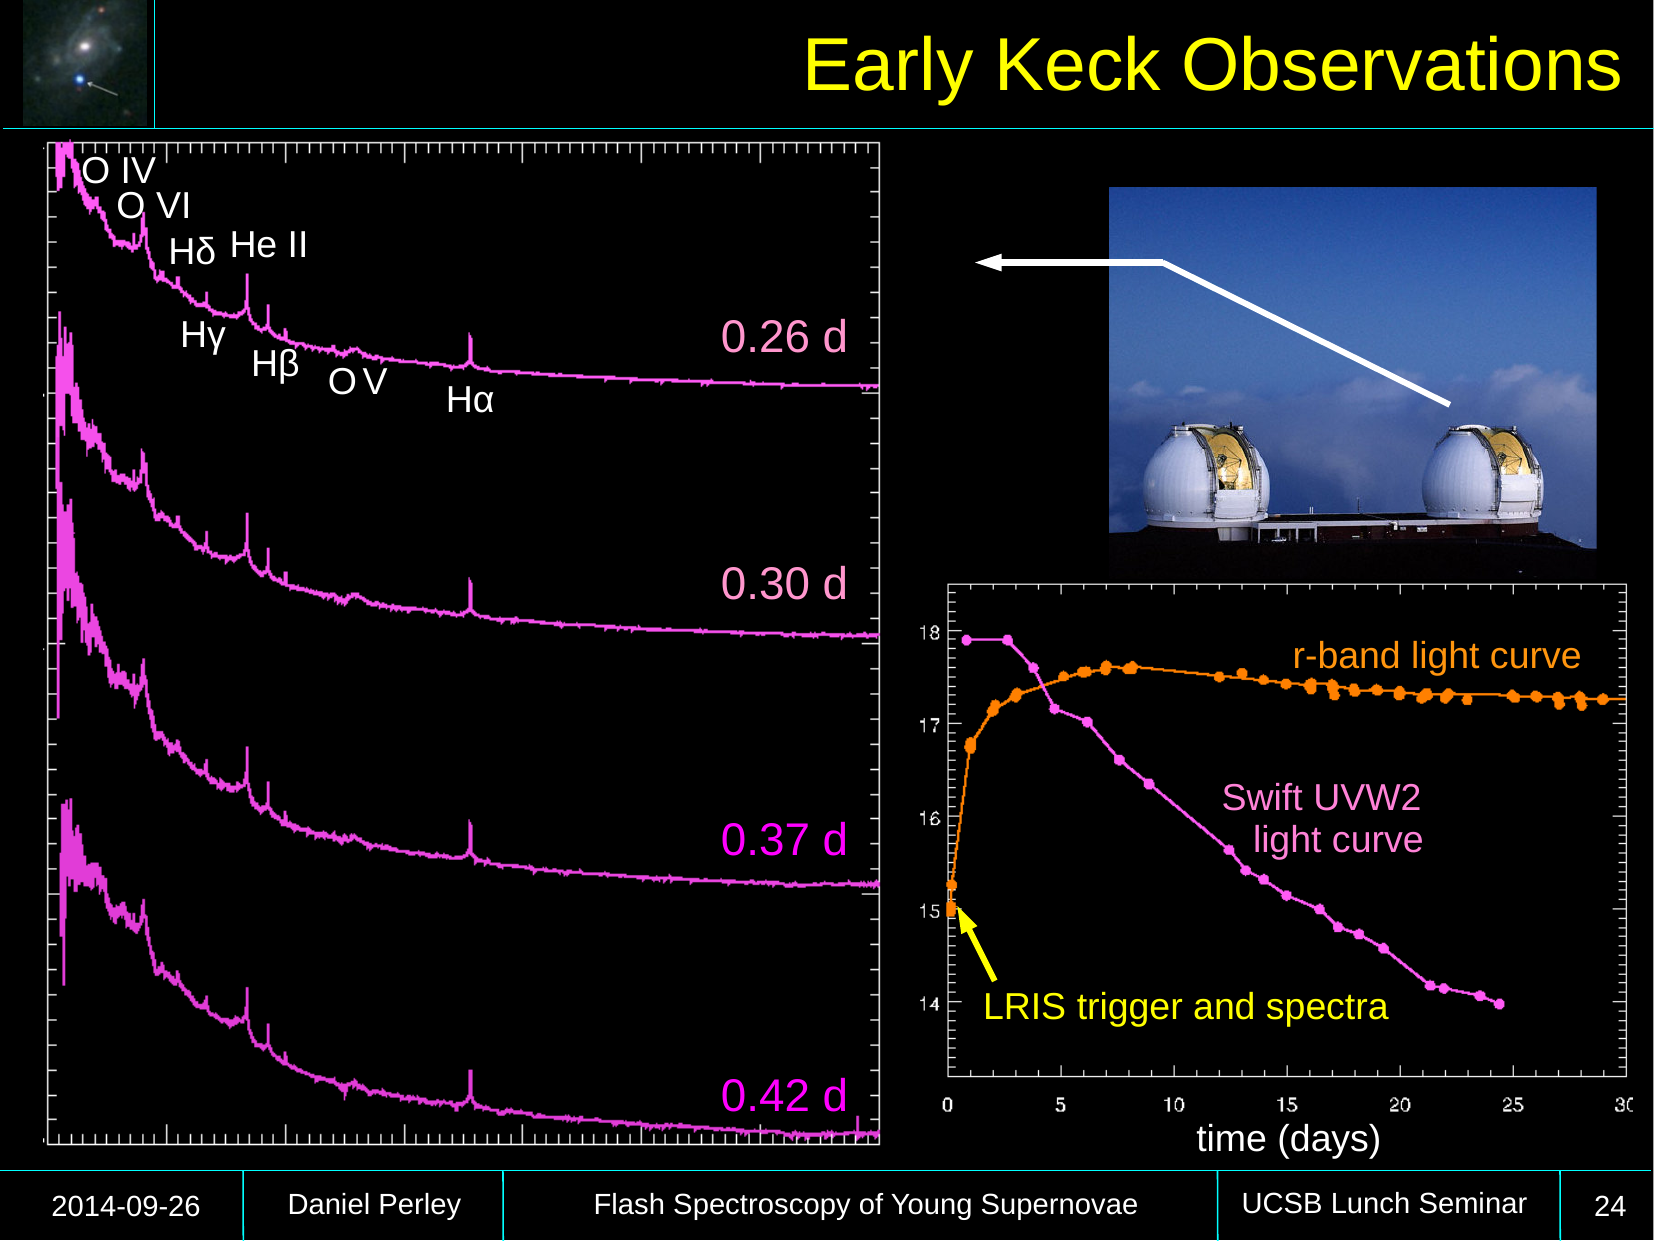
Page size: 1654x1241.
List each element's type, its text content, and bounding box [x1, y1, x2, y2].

text_box O VI [98, 174, 212, 238]
text_box 0.26 d 0.30 d 0.37 d 0.42 d [702, 300, 867, 1132]
text_box Hβ [233, 332, 321, 396]
text_box time (days) [1101, 1107, 1477, 1171]
text_box Hα [428, 367, 515, 431]
text_box Hδ [150, 219, 238, 283]
text_box Hγ [162, 302, 250, 366]
picture [23, 0, 147, 126]
title Early Keck Observations [187, 21, 1624, 108]
text_box r-band light curve [1275, 623, 1613, 687]
picture [43, 138, 883, 1151]
text_box He II [212, 213, 344, 277]
text_box Swift UVW2 light curve [1203, 766, 1443, 872]
text_box O V [310, 349, 413, 413]
text_box O IV [63, 138, 176, 202]
text_box LRIS trigger and spectra [965, 975, 1453, 1038]
picture [919, 187, 1633, 1126]
